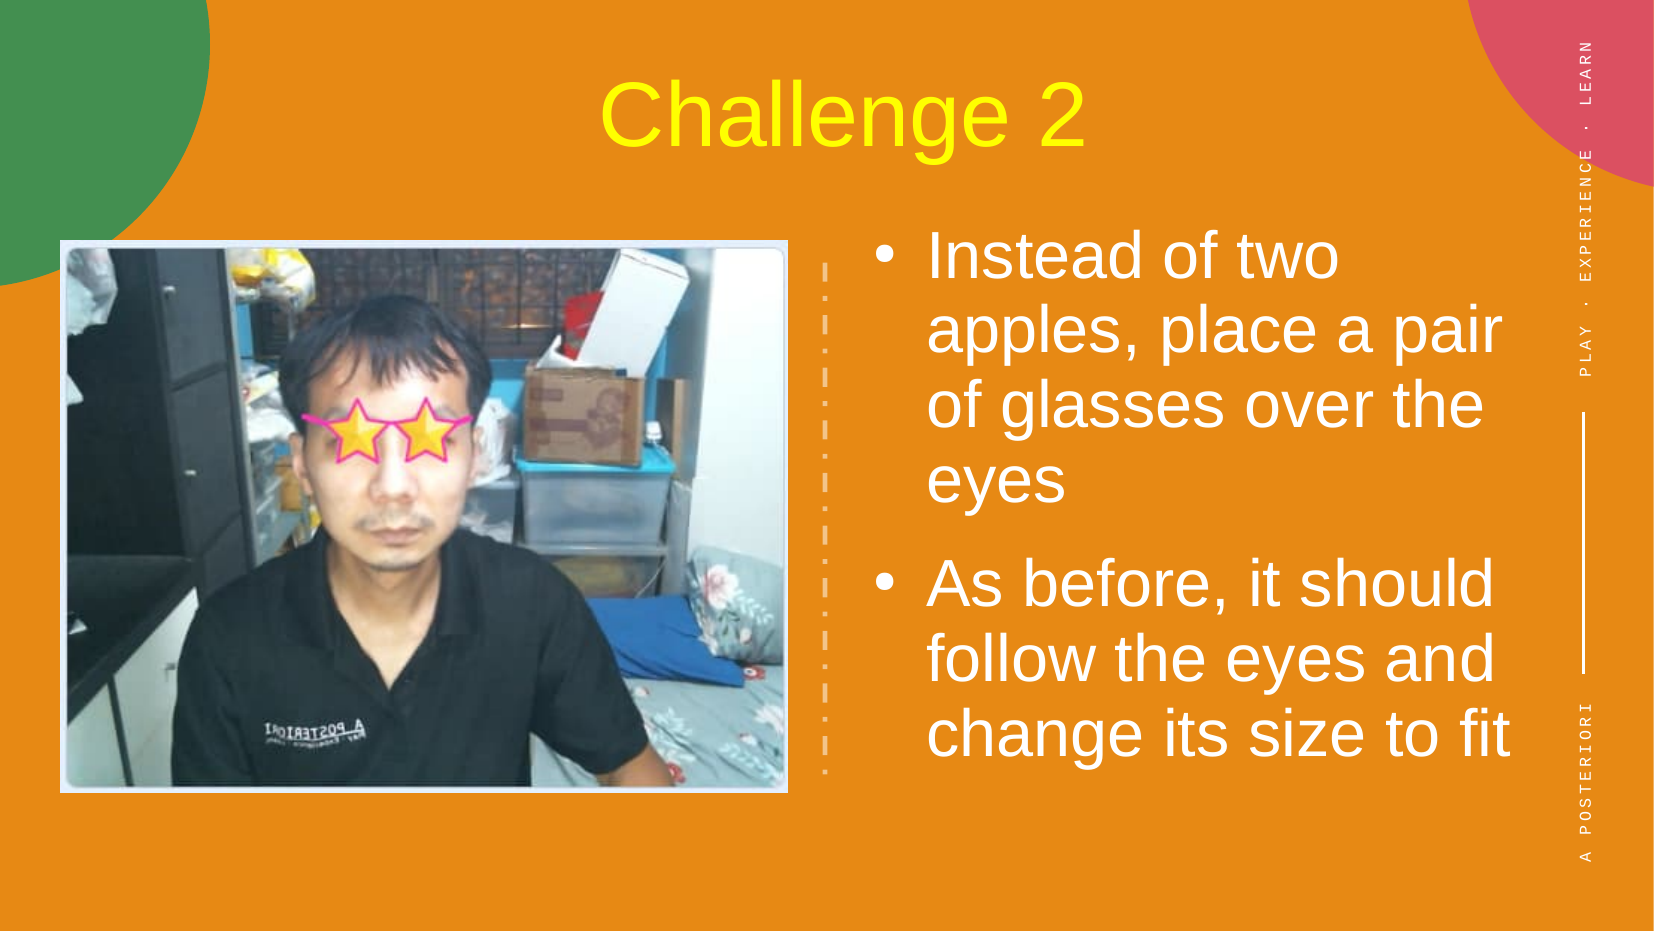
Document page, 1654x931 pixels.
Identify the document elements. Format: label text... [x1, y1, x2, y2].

picture [60, 240, 788, 793]
list Instead of two apples, place a pair of glasses over the eyes As before, it should follow the eyes and change its size to fit [855, 217, 1544, 826]
title Challenge 2 [187, 37, 1501, 193]
